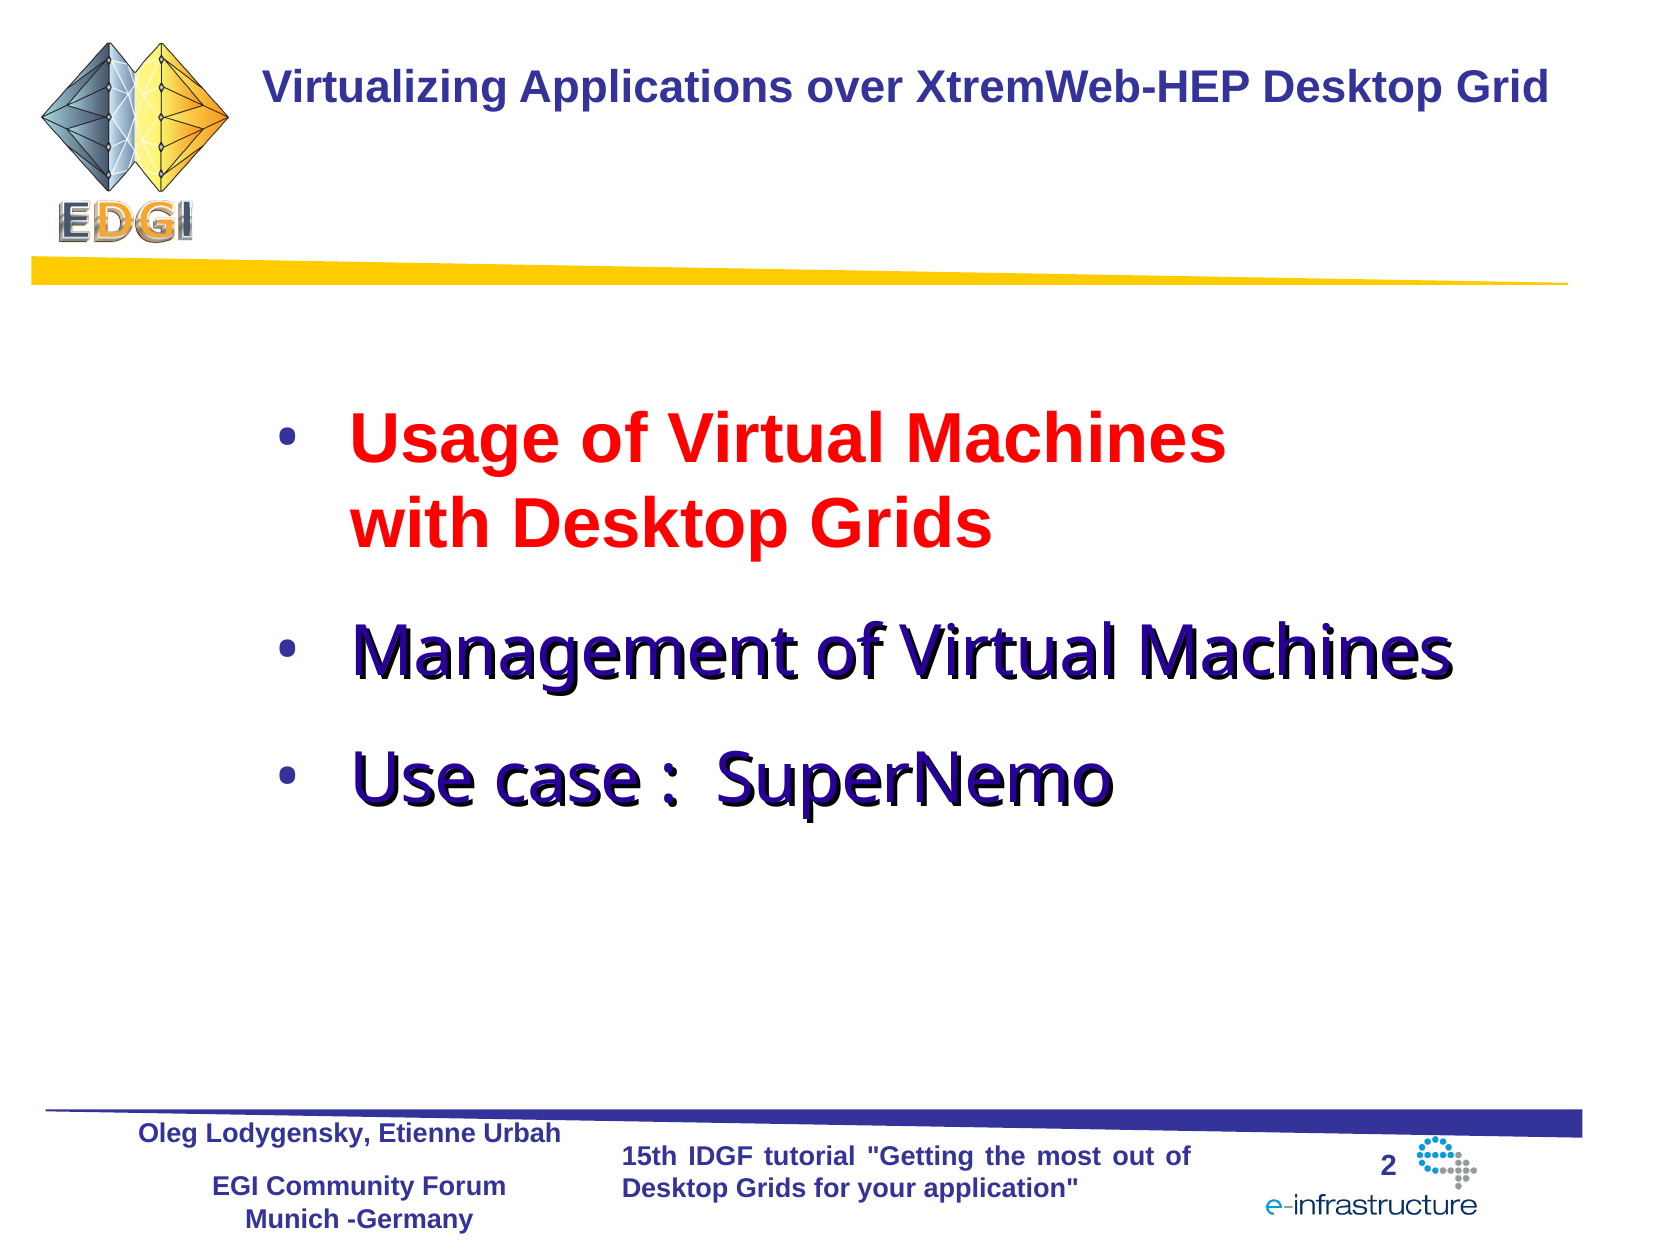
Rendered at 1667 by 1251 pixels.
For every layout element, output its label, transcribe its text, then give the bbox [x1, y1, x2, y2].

title Virtualizing Applications over XtremWeb-HEP Desktop Grid Usage of Virtual Machines with Desktop Grids [229, 24, 1584, 269]
picture [1266, 1136, 1477, 1215]
picture [31, 37, 229, 249]
list Usage of Virtual Machines with Desktop Grids Management of Virtual Machines Use case : SuperNemo [259, 383, 1545, 986]
